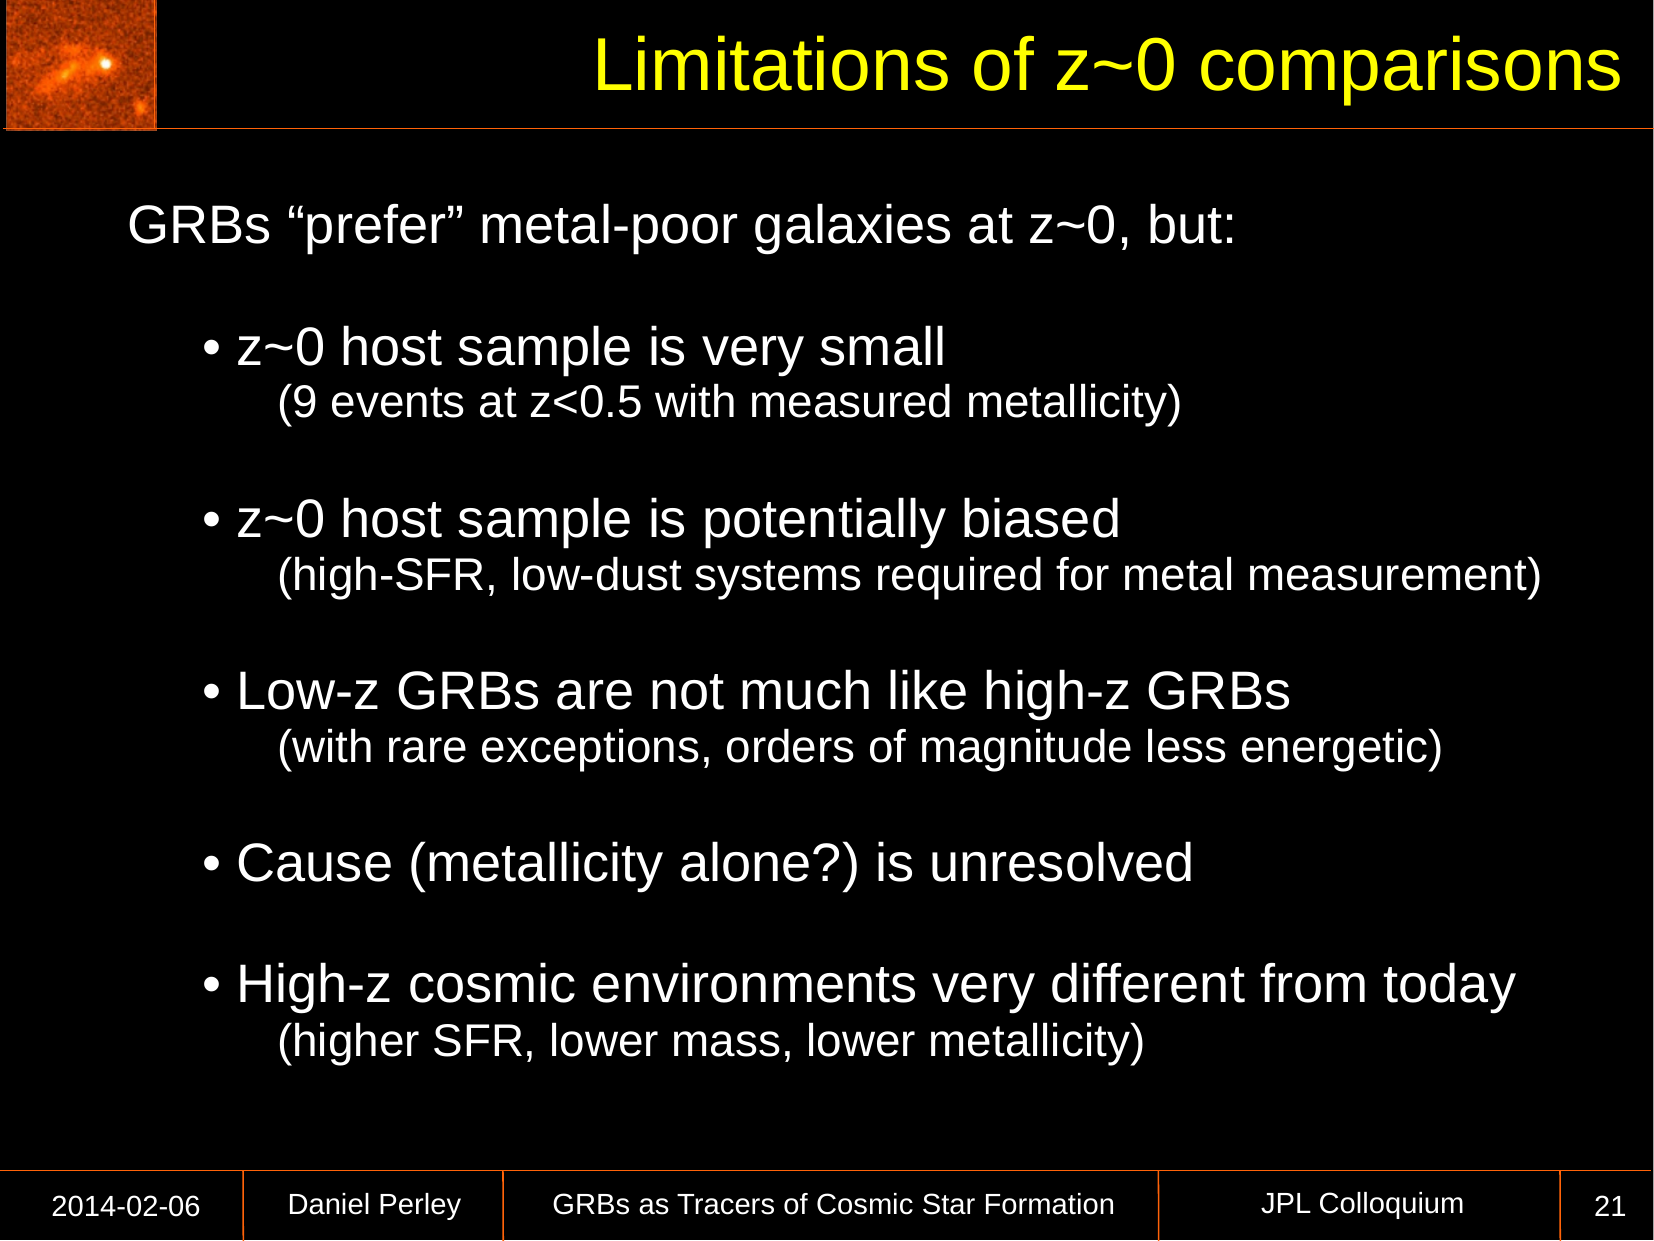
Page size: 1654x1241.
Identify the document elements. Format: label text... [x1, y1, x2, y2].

text_box GRBs “prefer” metal-poor galaxies at z~0, but: • z~0 host sample is very small (9 events at z<0.5 with measured metallicity) • z~0 host sample is potentially biased (high-SFR, low-dust systems required for metal measurement) • Low-z GRBs are not much like high-z GRBs (with rare exceptions, orders of magnitude less energetic) • Cause (metallicity alone?) is unresolved • High-z cosmic environments very different from today (higher SFR, lower mass, lower metallicity) [112, 187, 1613, 1134]
picture [7, 0, 154, 128]
title Limitations of z~0 comparisons [187, 21, 1624, 108]
